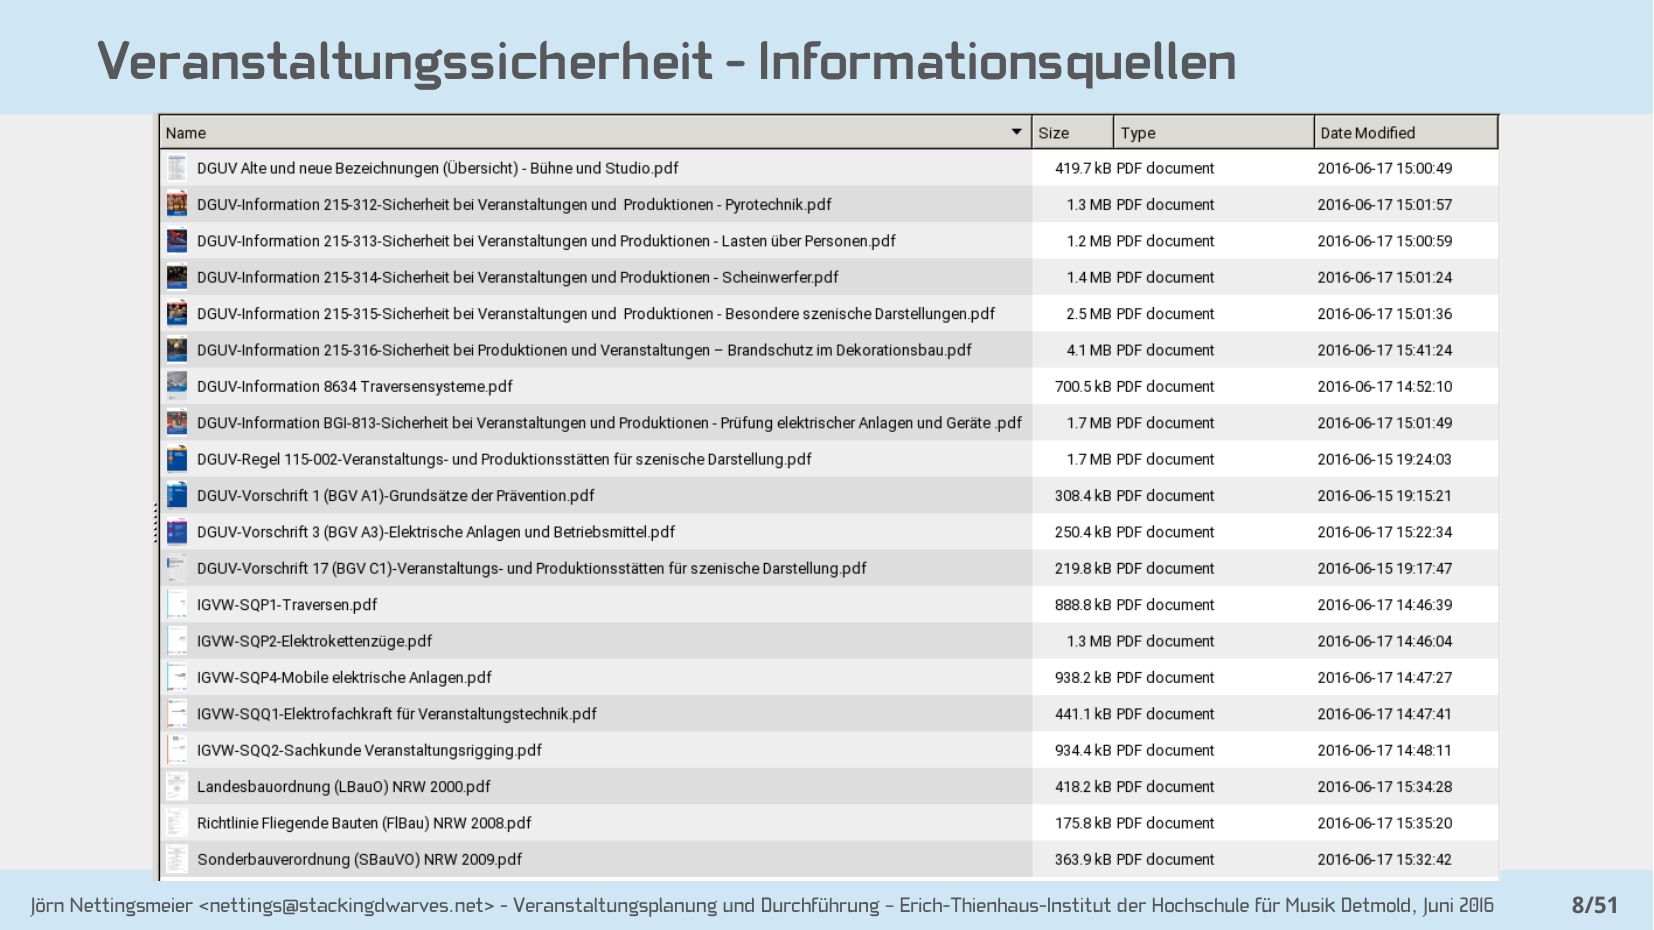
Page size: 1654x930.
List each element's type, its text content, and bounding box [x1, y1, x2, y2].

title Veranstaltungssicherheit - Informationsquellen [97, 0, 1337, 126]
picture [152, 112, 1501, 881]
